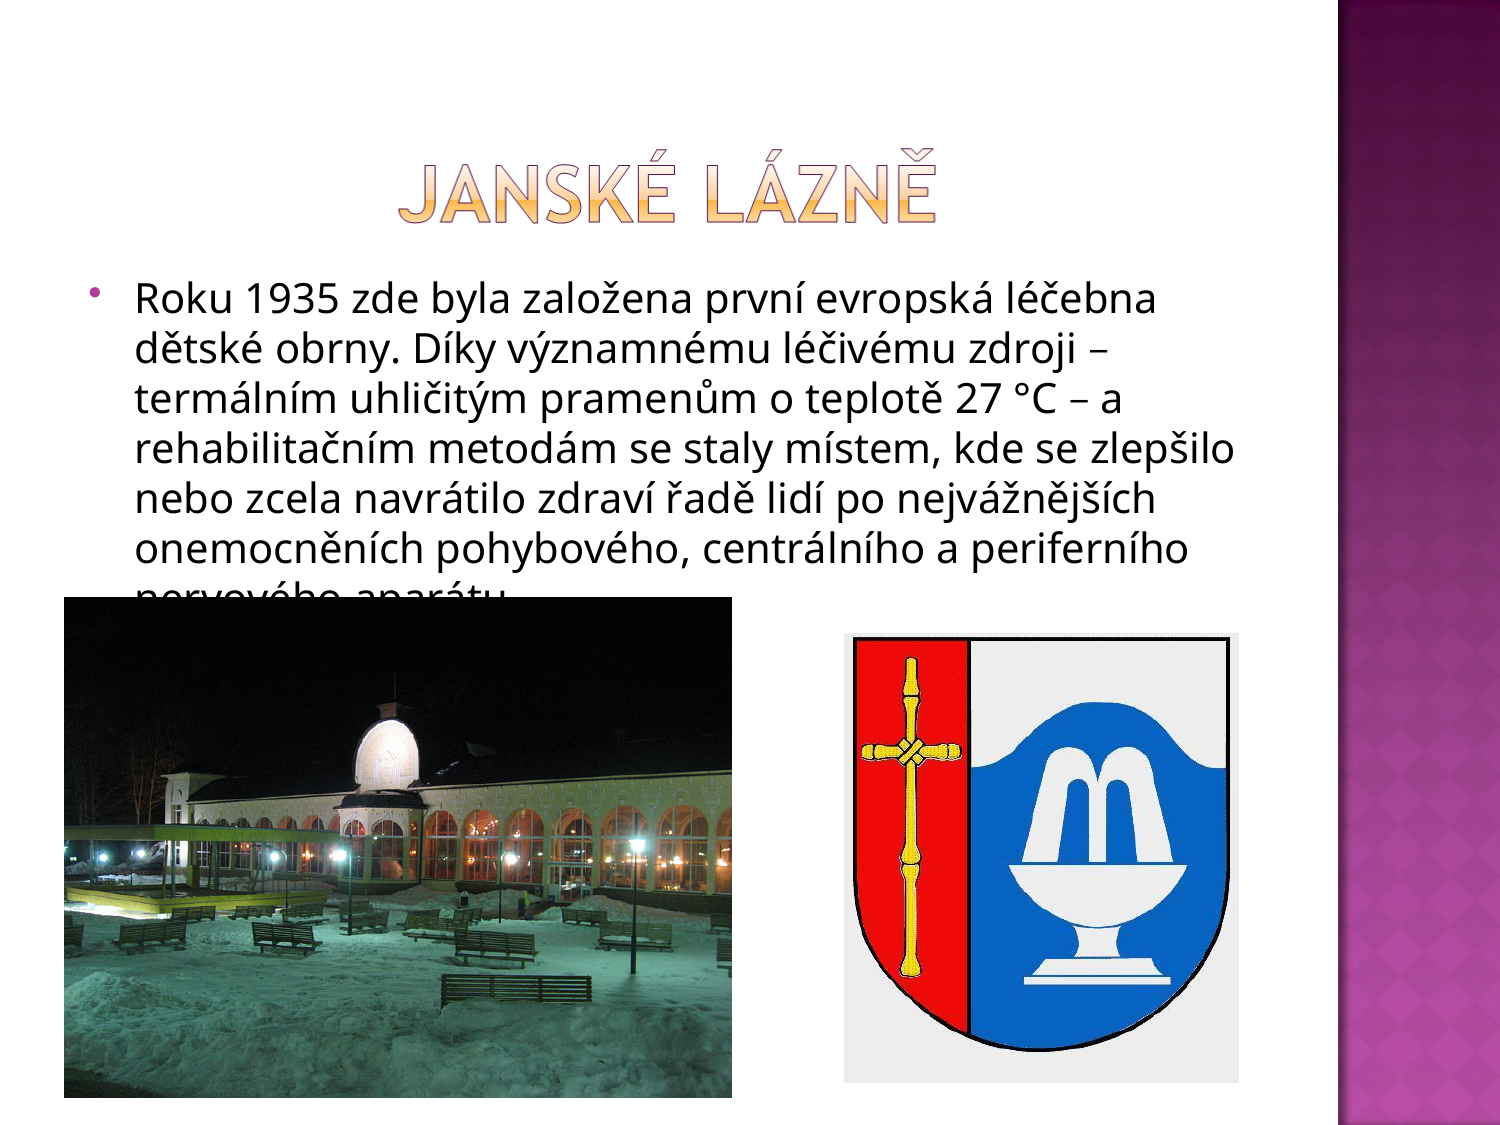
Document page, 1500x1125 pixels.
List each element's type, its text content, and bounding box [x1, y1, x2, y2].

text_box [73, 52, 1265, 241]
picture [64, 597, 732, 1098]
picture [1337, 0, 1500, 1125]
list Roku 1935 zde byla založena první evropská léčebna dětské obrny. Díky významnému léčivému zdroji − termálním uhličitým pramenům o teplotě 27 °C − a rehabilitačním metodám se staly místem, kde se zlepšilo nebo zcela navrátilo zdraví řadě lidí po nejvážnějších onemocněních pohybového, centrálního a periferního nervového aparátu. [75, 263, 1263, 1060]
picture [844, 633, 1239, 1083]
